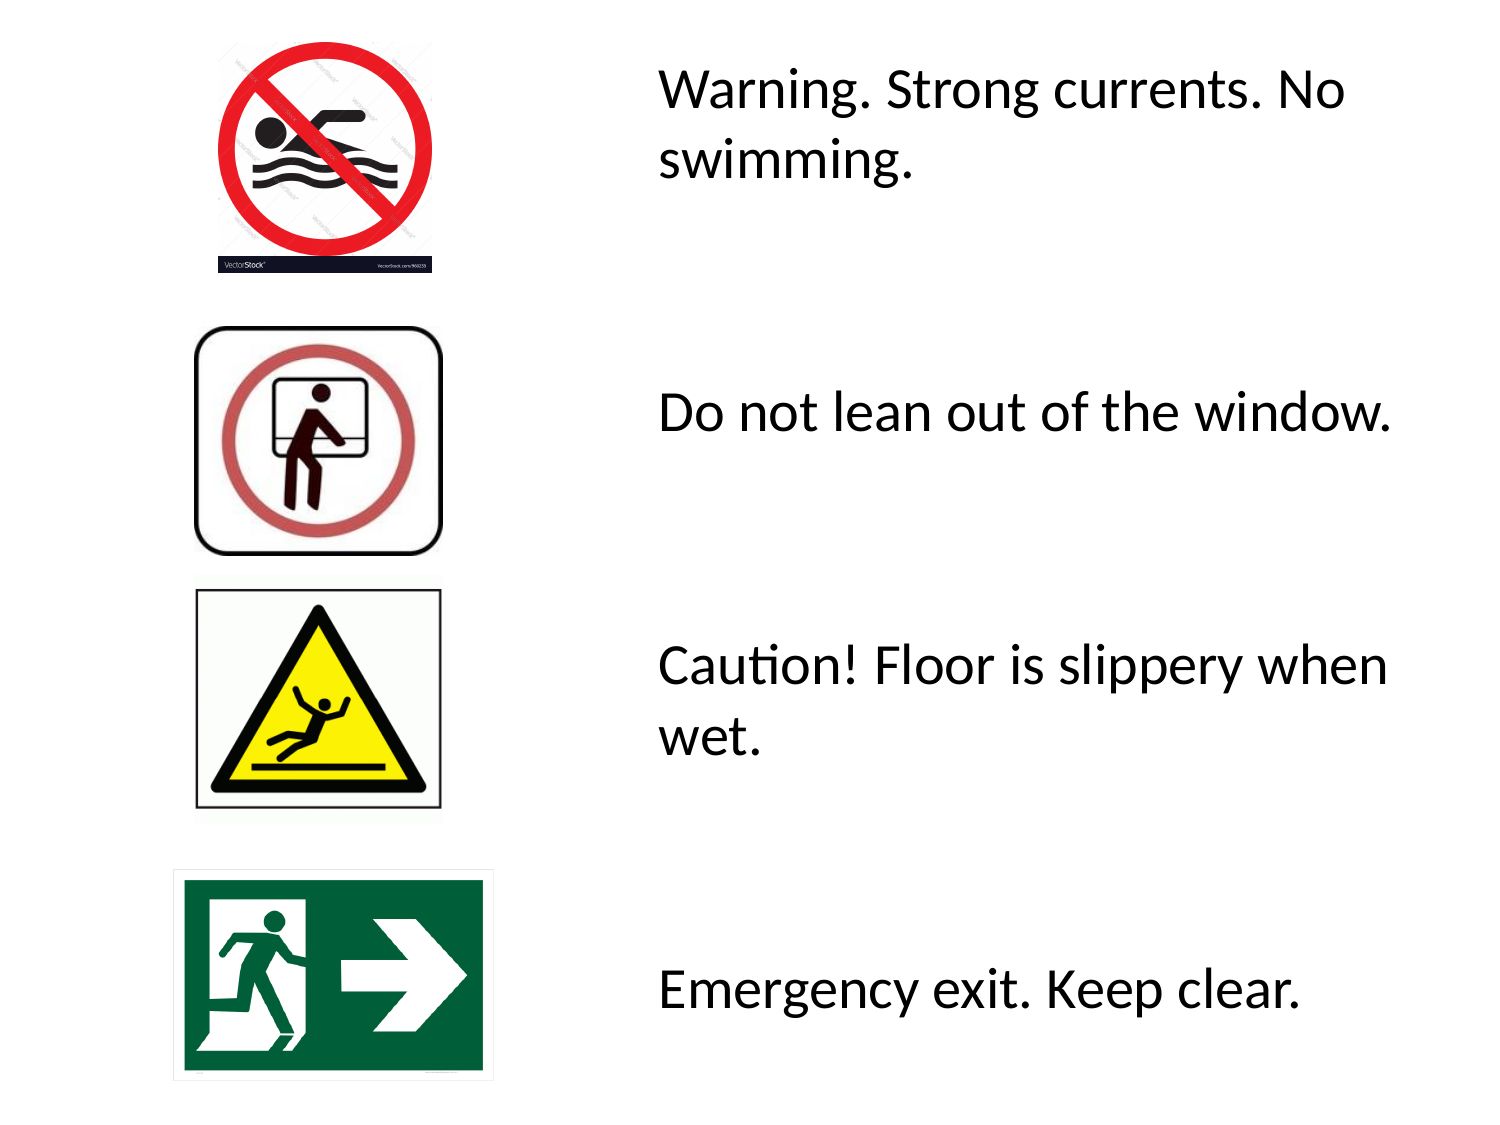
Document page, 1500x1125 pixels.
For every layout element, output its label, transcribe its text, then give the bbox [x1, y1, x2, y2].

picture [218, 42, 432, 273]
picture [194, 574, 443, 823]
picture [173, 869, 494, 1081]
picture [194, 326, 443, 556]
list Warning. Strong currents. No swimming. Do not lean out of the window. Caution! Floor is slippery when wet. Emergency exit. Keep clear. [643, 42, 1459, 1081]
